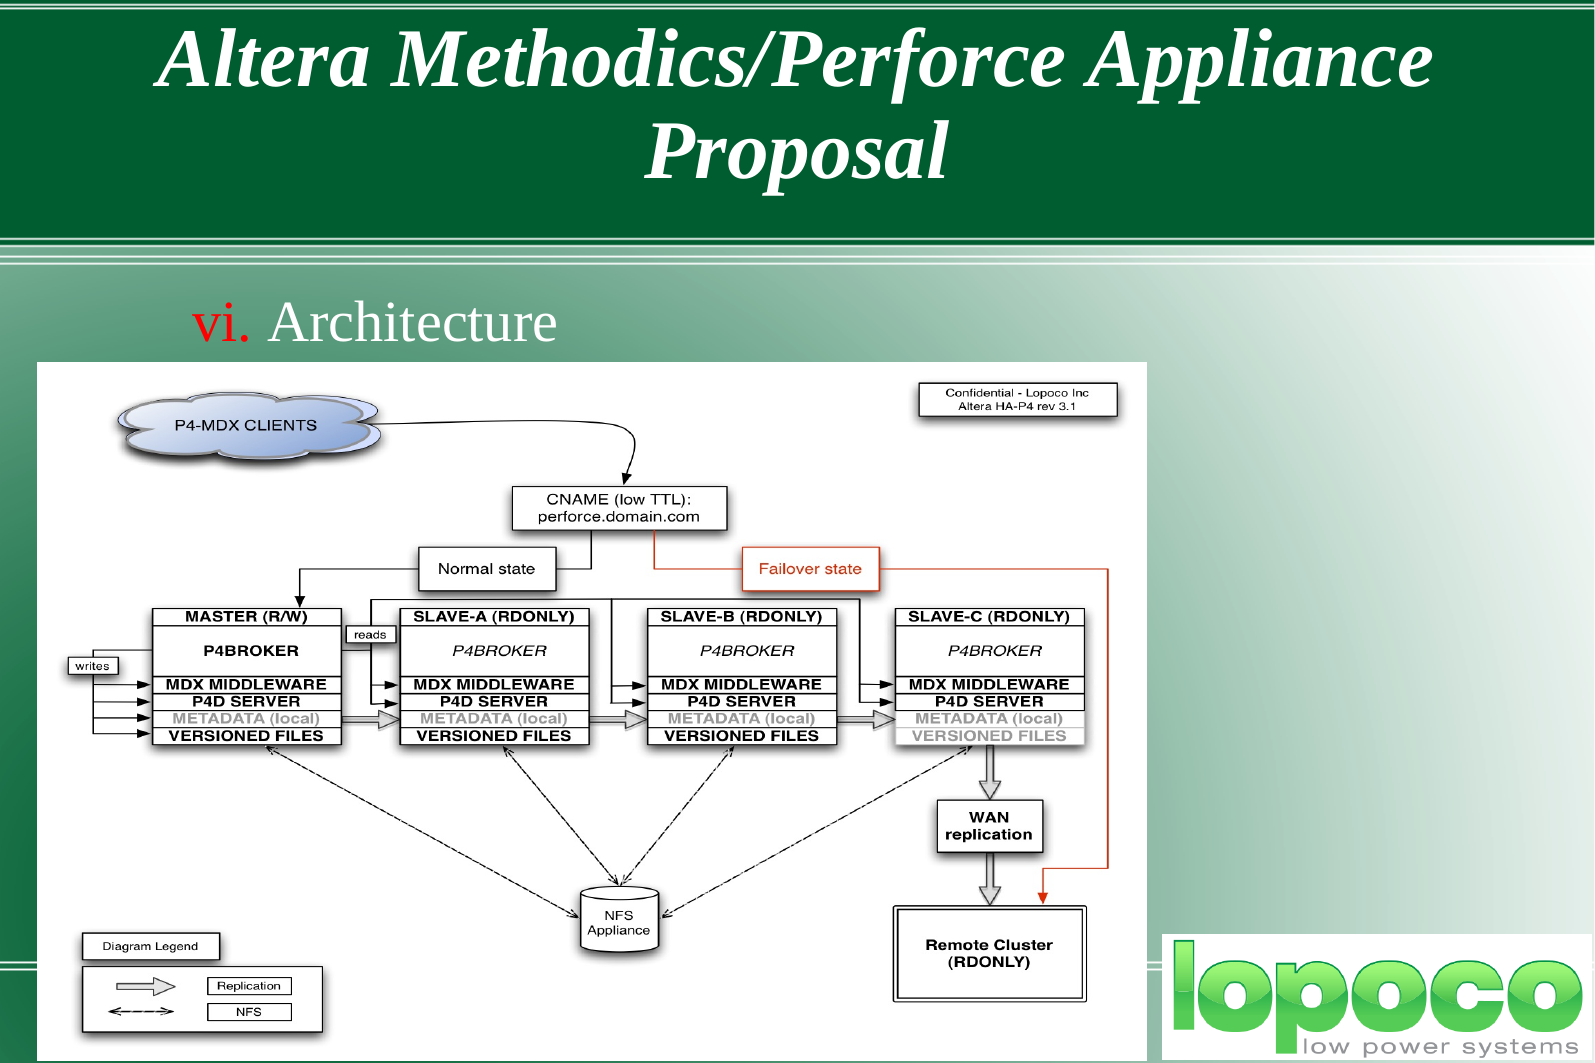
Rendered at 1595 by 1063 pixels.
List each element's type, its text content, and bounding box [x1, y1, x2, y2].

list Architecture [79, 289, 1515, 976]
title Altera Methodics/Perforce Appliance Proposal [79, 11, 1515, 197]
picture [0, 0, 1595, 1063]
